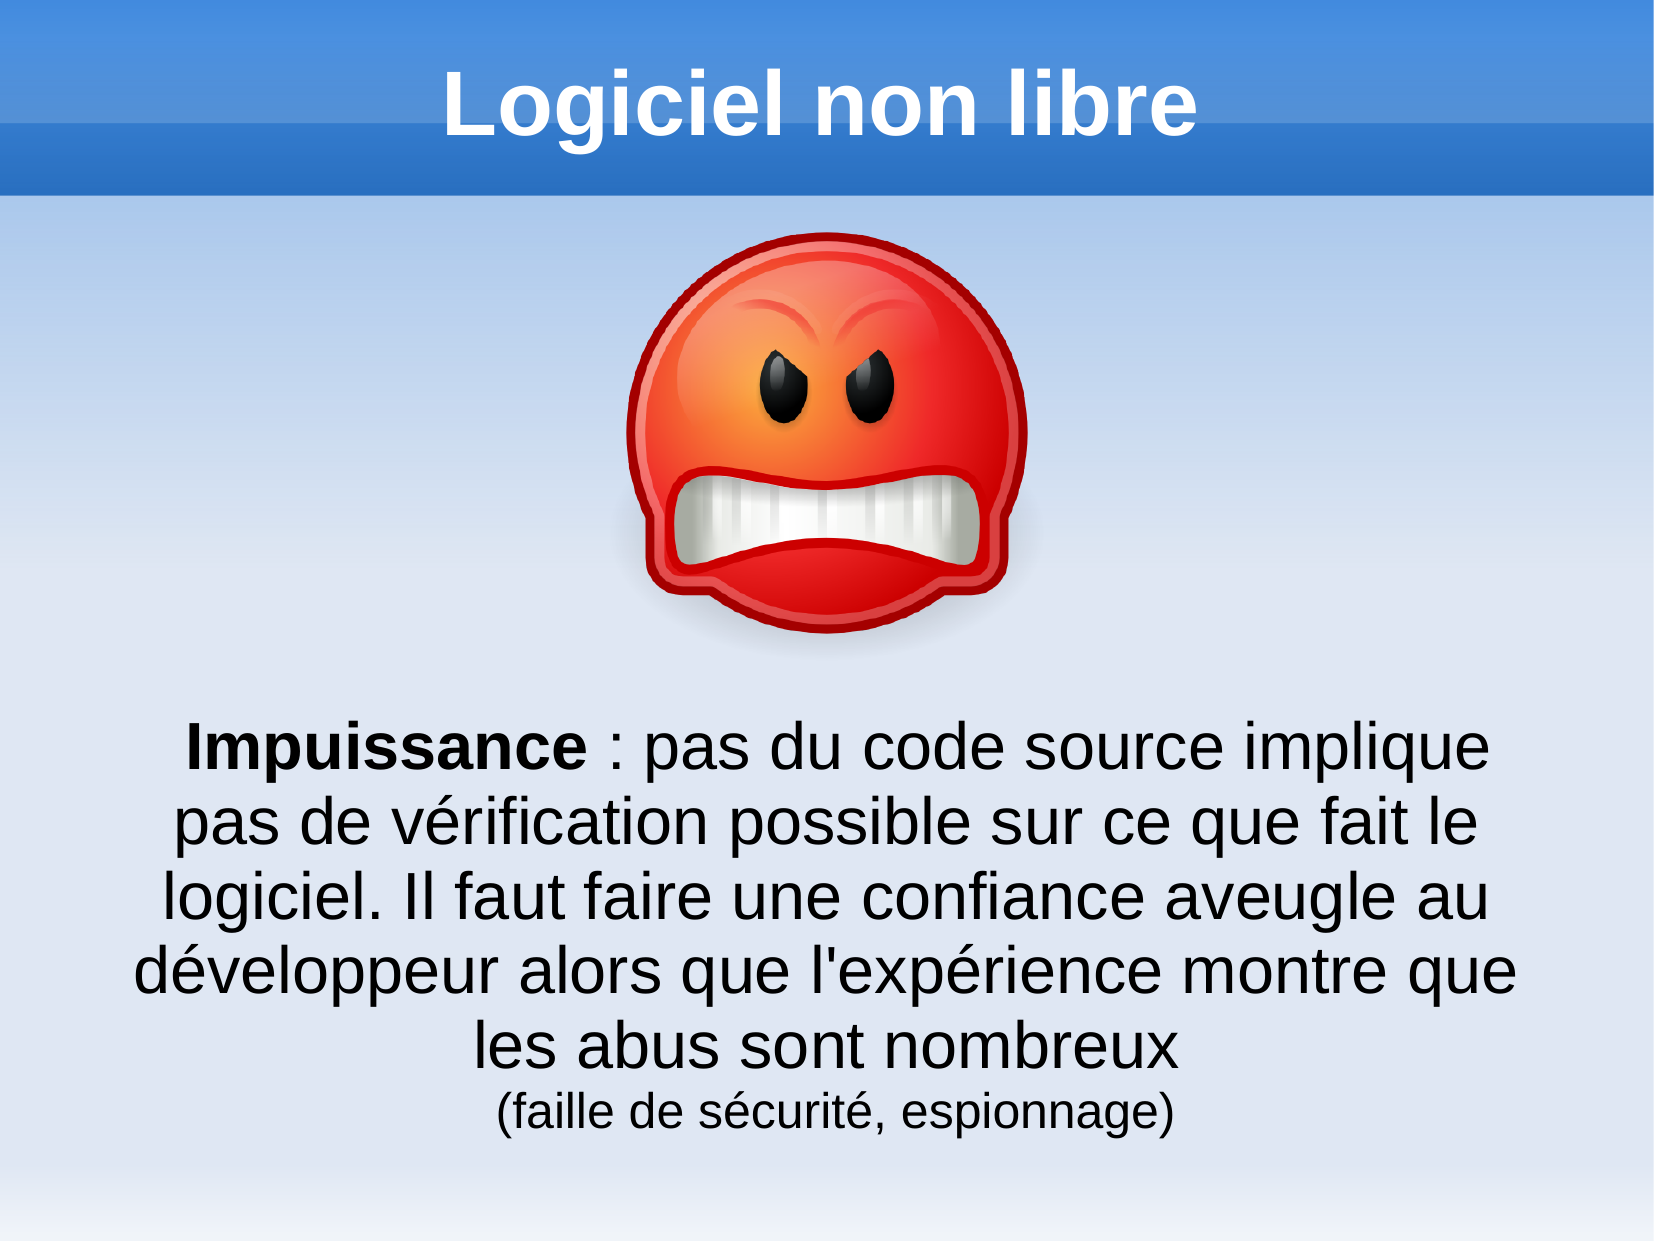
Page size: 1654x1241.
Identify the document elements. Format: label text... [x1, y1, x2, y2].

text_box Impuissance : pas du code source implique pas de vérification possible sur ce que fait le logiciel. Il faut faire une confiance aveugle au développeur alors que l'expérience montre que les abus sont nombreux (faille de sécurité, espionnage) [97, 701, 1557, 1197]
picture [0, 0, 1654, 1241]
title Logiciel non libre [76, 0, 1565, 208]
